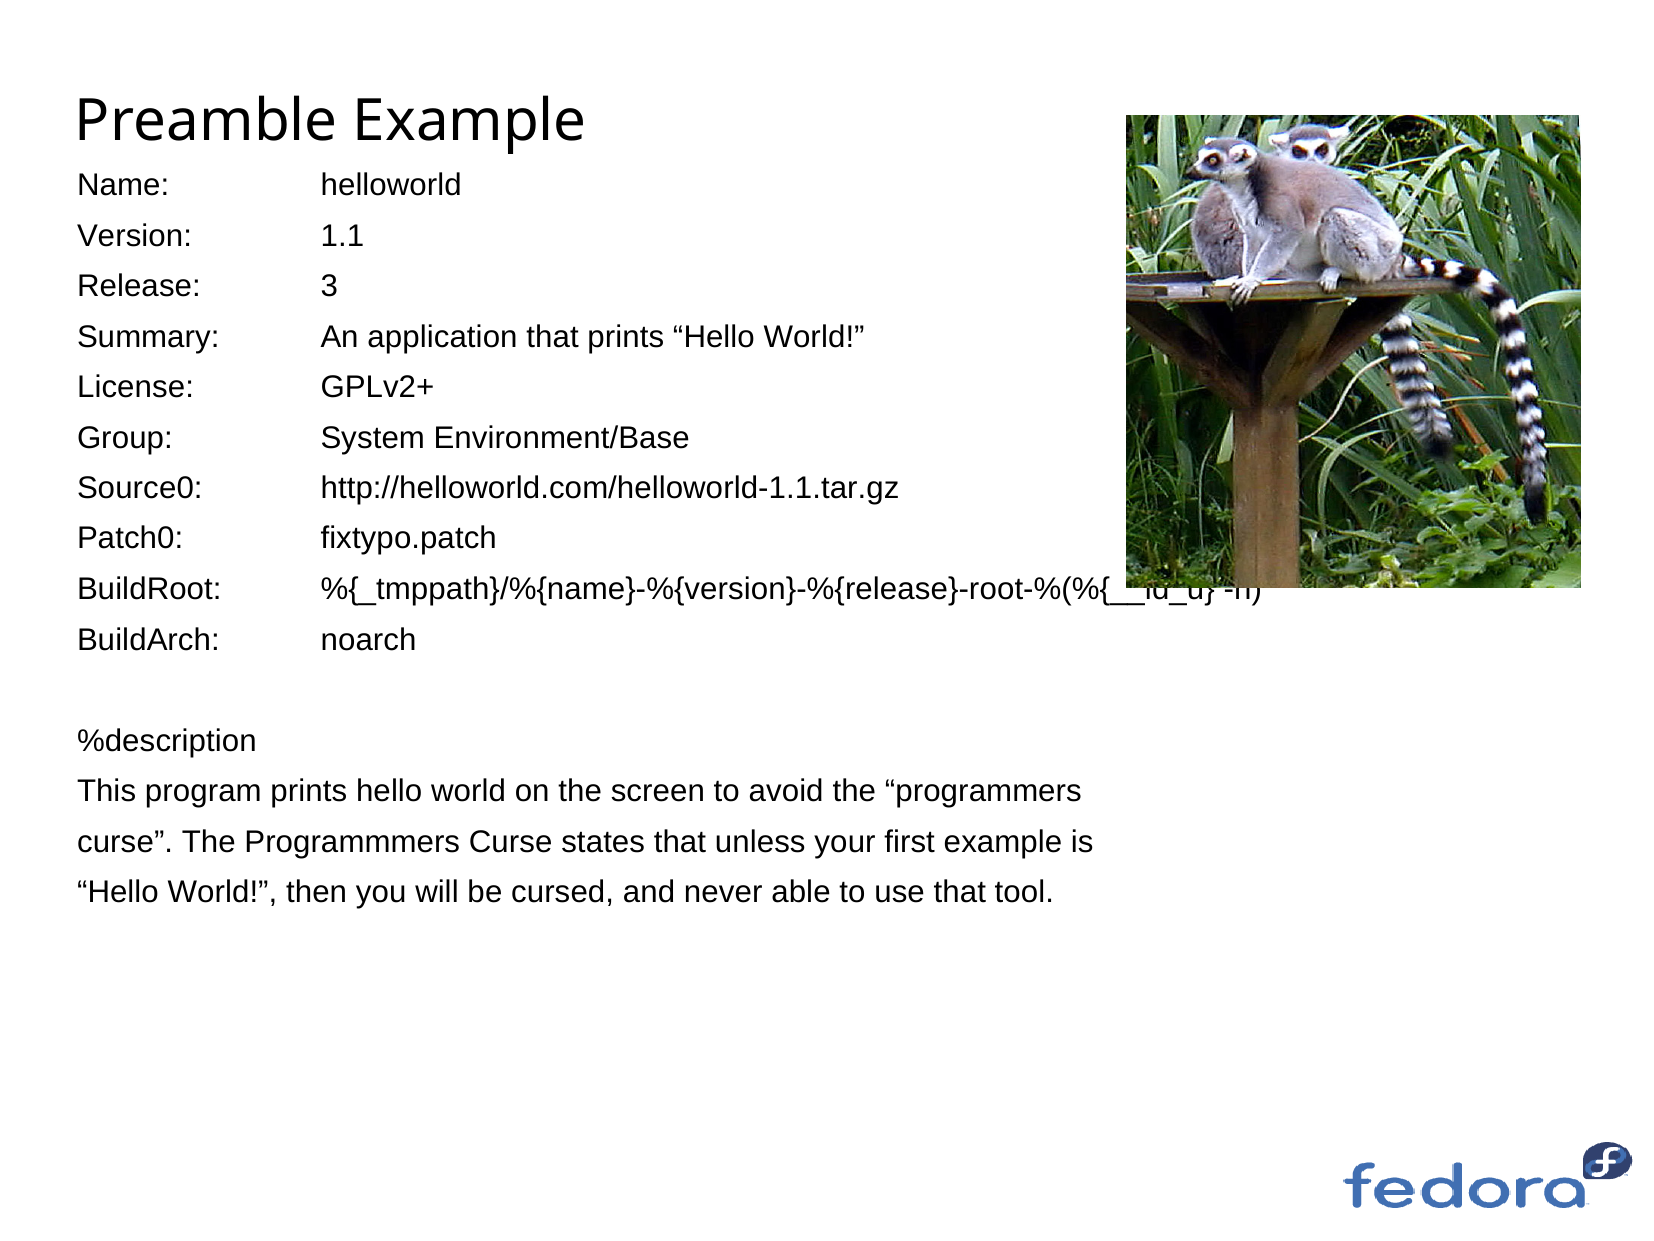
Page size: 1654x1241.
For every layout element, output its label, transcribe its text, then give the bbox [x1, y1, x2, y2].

picture [1126, 115, 1581, 588]
picture [1332, 1124, 1651, 1227]
title Preamble Example [74, 56, 1506, 180]
list Name: helloworld Version: 1.1 Release: 3 Summary: An application that prints “Hello World!” License: GPLv2+ Group: System Environment/Base Source0: http://helloworld.com/helloworld-1.1.tar.gz Patch0: fixtypo.patch BuildRoot: %{_tmppath}/%{name}-%{version}-%{release}-root-%(%{__id_u} -n) BuildArch: noarch %description This program prints hello world on the screen to avoid the “programmers curse”. The Programmmers Curse states that unless your first example is “Hello World!”, then you will be cursed, and never able to use that tool. [77, 167, 1597, 1084]
